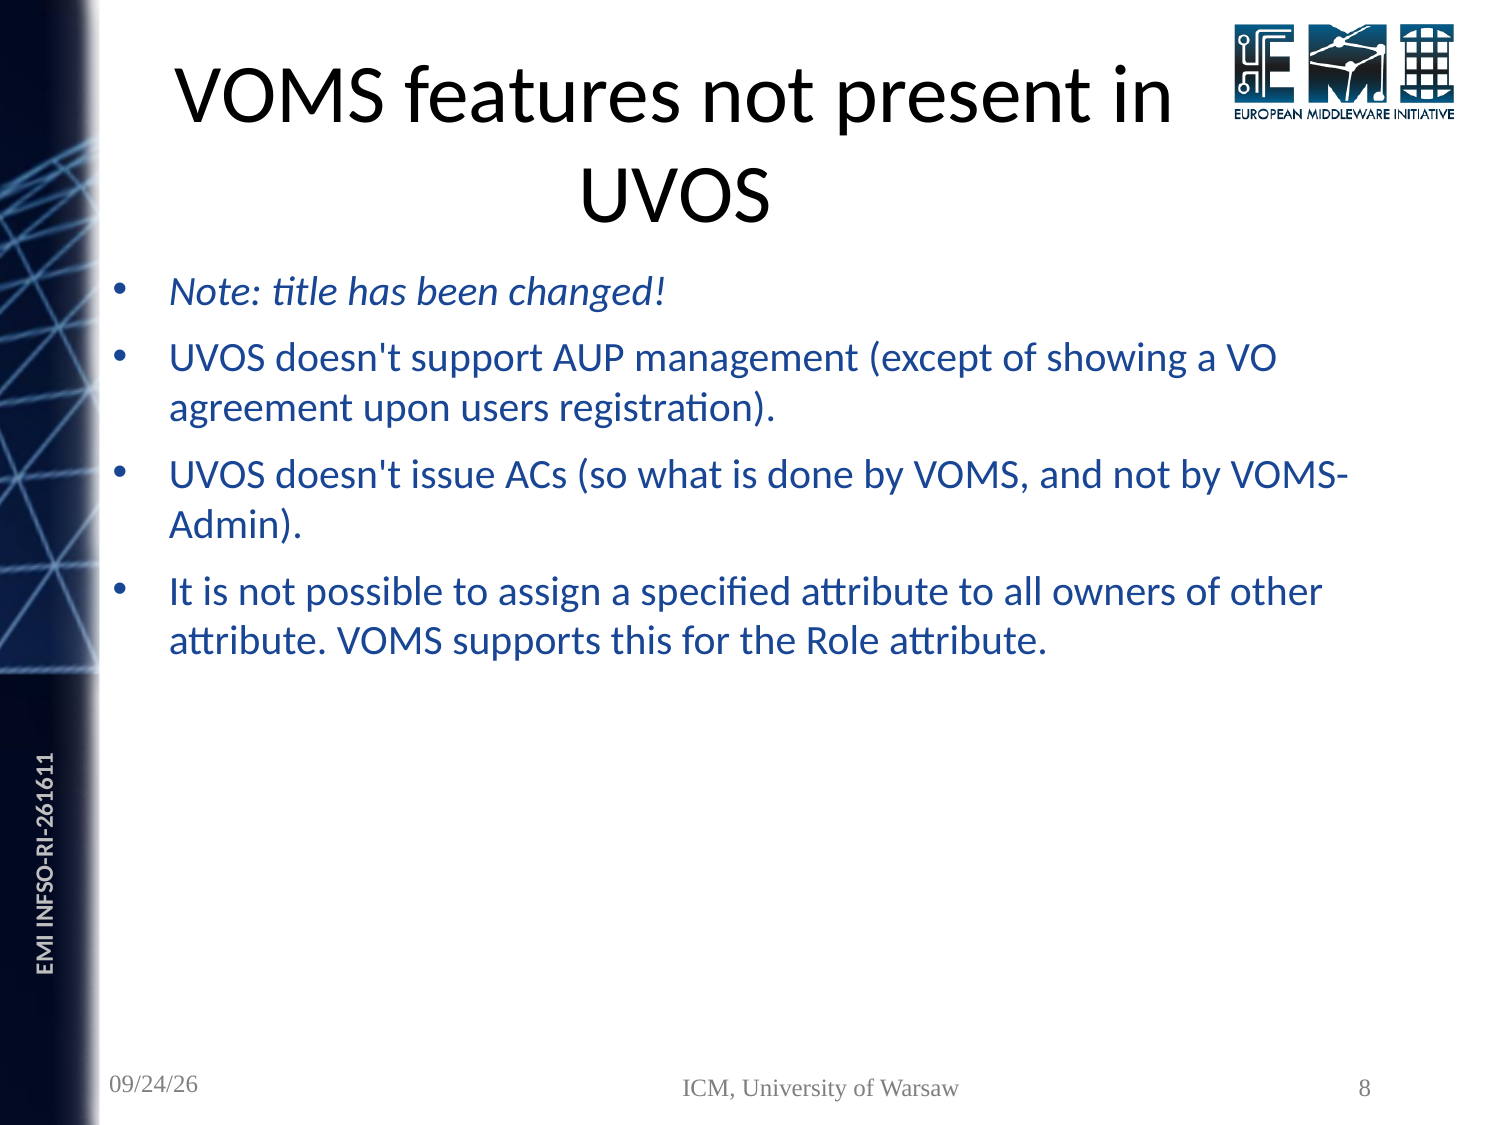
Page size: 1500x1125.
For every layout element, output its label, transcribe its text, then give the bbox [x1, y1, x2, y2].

title VOMS features not present in UVOS [112, 38, 1238, 239]
list Note: title has been changed! UVOS doesn't support AUP management (except of showing a VO agreement upon users registration). UVOS doesn't issue ACs (so what is done by VOMS, and not by VOMS-Admin). It is not possible to assign a specified attribute to all owners of other attribute. VOMS supports this for the Role attribute. [112, 263, 1425, 991]
picture [0, 0, 111, 1125]
picture [1185, 8, 1500, 140]
